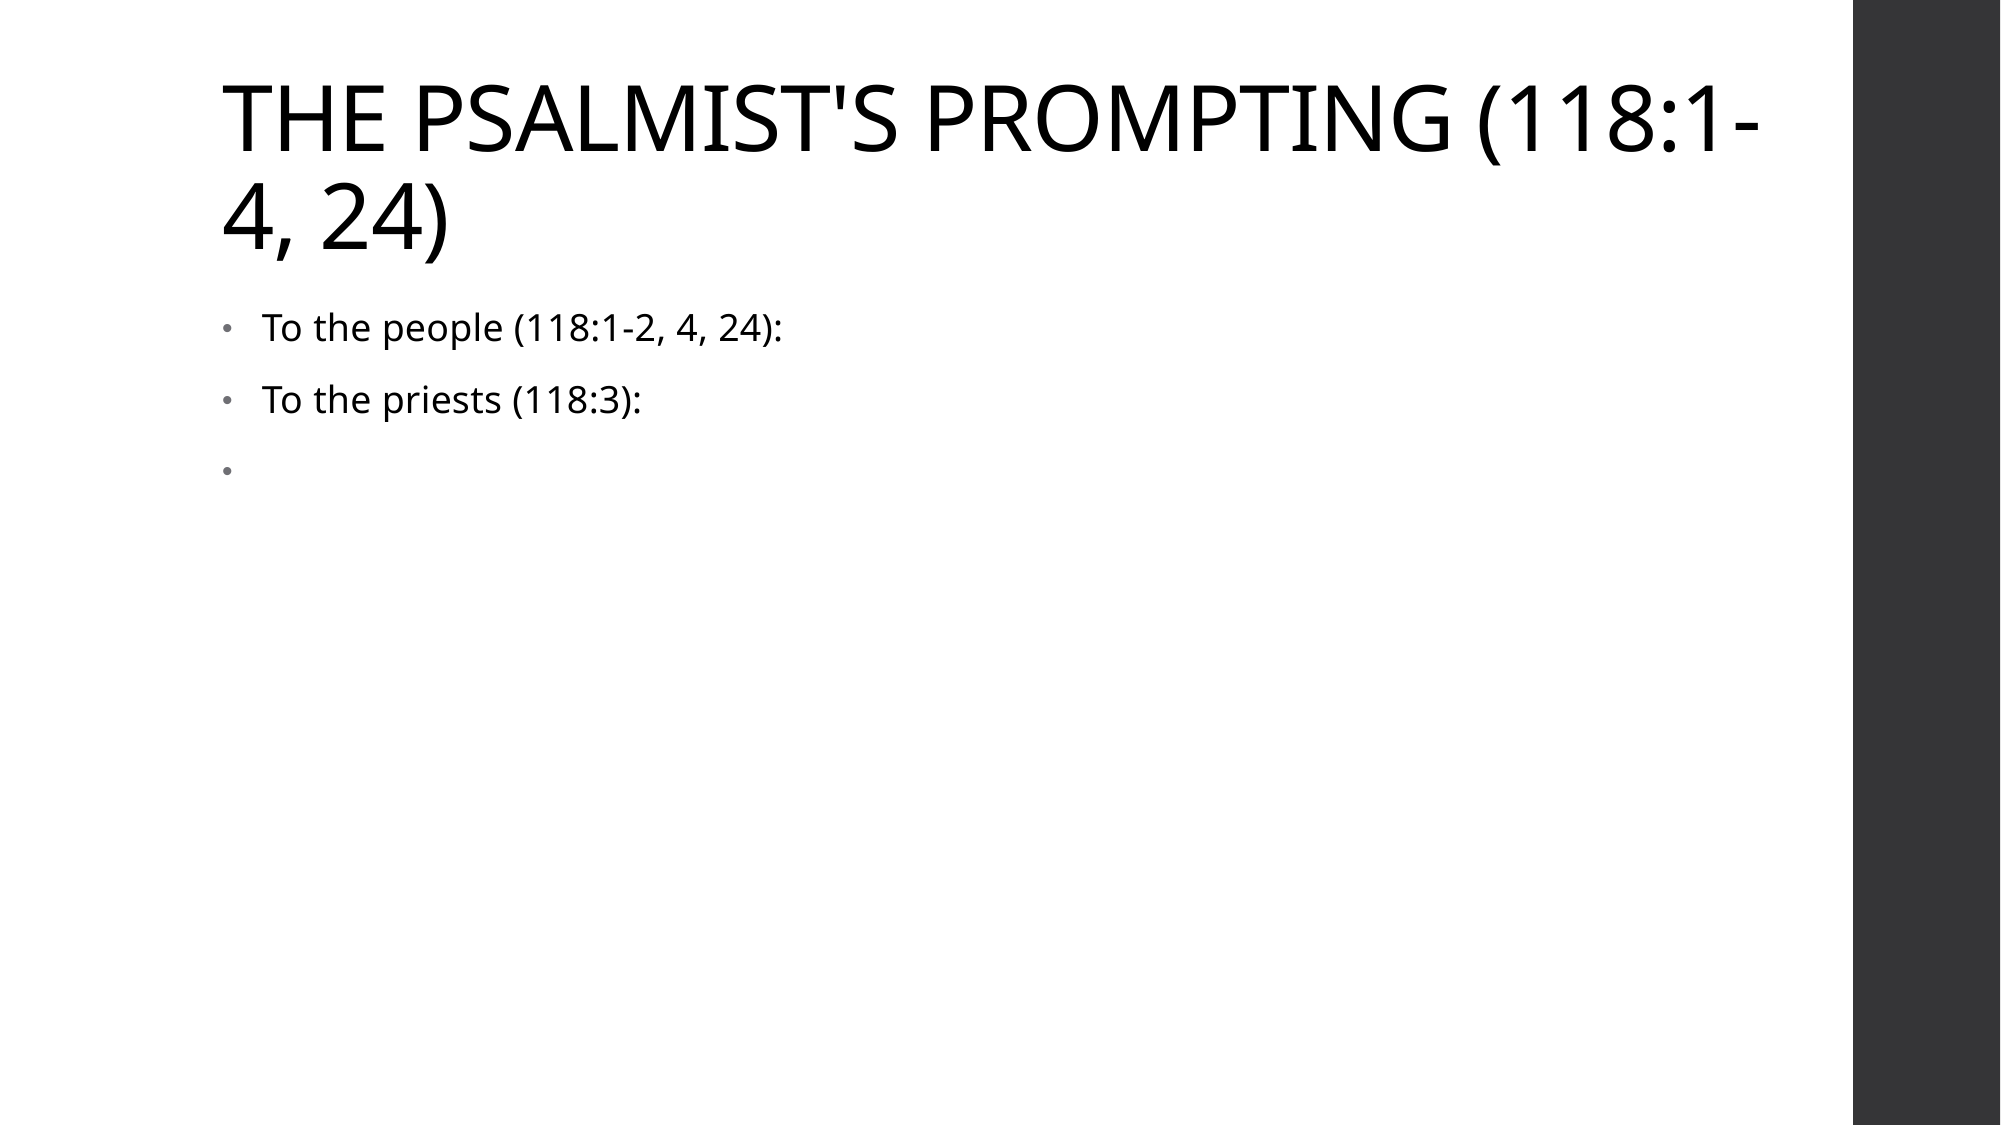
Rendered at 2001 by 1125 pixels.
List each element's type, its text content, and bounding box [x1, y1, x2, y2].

list To the people (118:1-2, 4, 24): To the priests (118:3): [206, 299, 1617, 1014]
title THE PSALMIST'S PROMPTING (118:1-4, 24) [206, 60, 1797, 278]
